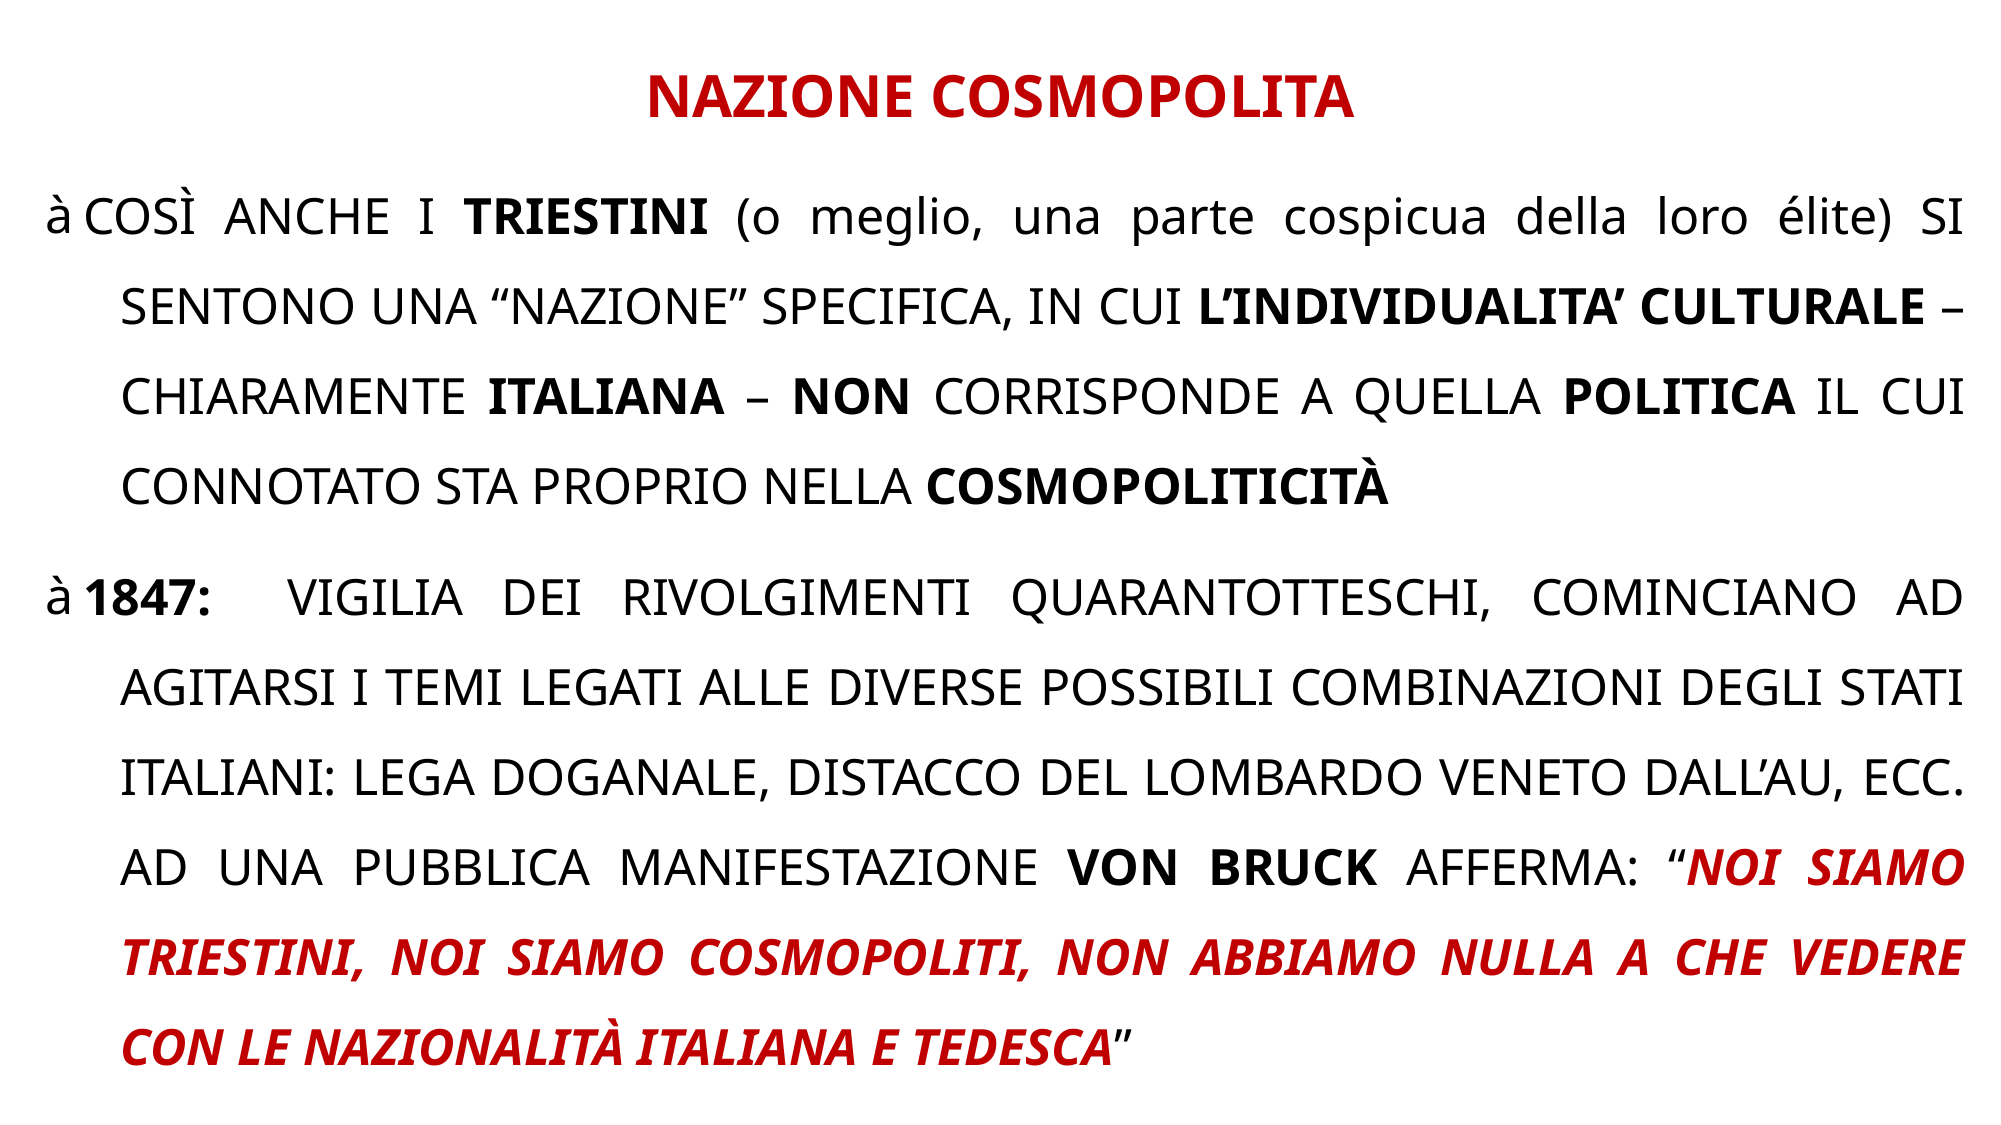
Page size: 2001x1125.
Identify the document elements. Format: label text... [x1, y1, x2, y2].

title NAZIONE COSMOPOLITA [137, 59, 1863, 112]
list COSÌ ANCHE I TRIESTINI (o meglio, una parte cospicua della loro élite) SI SENTONO UNA “NAZIONE” SPECIFICA, IN CUI L’INDIVIDUALITA’ CULTURALE – CHIARAMENTE ITALIANA – NON CORRISPONDE A QUELLA POLITICA IL CUI CONNOTATO STA PROPRIO NELLA COSMOPOLITICITÀ 1847: VIGILIA DEI RIVOLGIMENTI QUARANTOTTESCHI, COMINCIANO AD AGITARSI I TEMI LEGATI ALLE DIVERSE POSSIBILI COMBINAZIONI DEGLI STATI ITALIANI: LEGA DOGANALE, DISTACCO DEL LOMBARDO VENETO DALL’AU, ecc. ad una pubblica manifestazione von bruck afferma: “Noi siamo triestini, noi siamo cosmopoliti, non abbiamo nulla a che vedere con le nazionalità italiana e tedesca” [30, 147, 1981, 1113]
